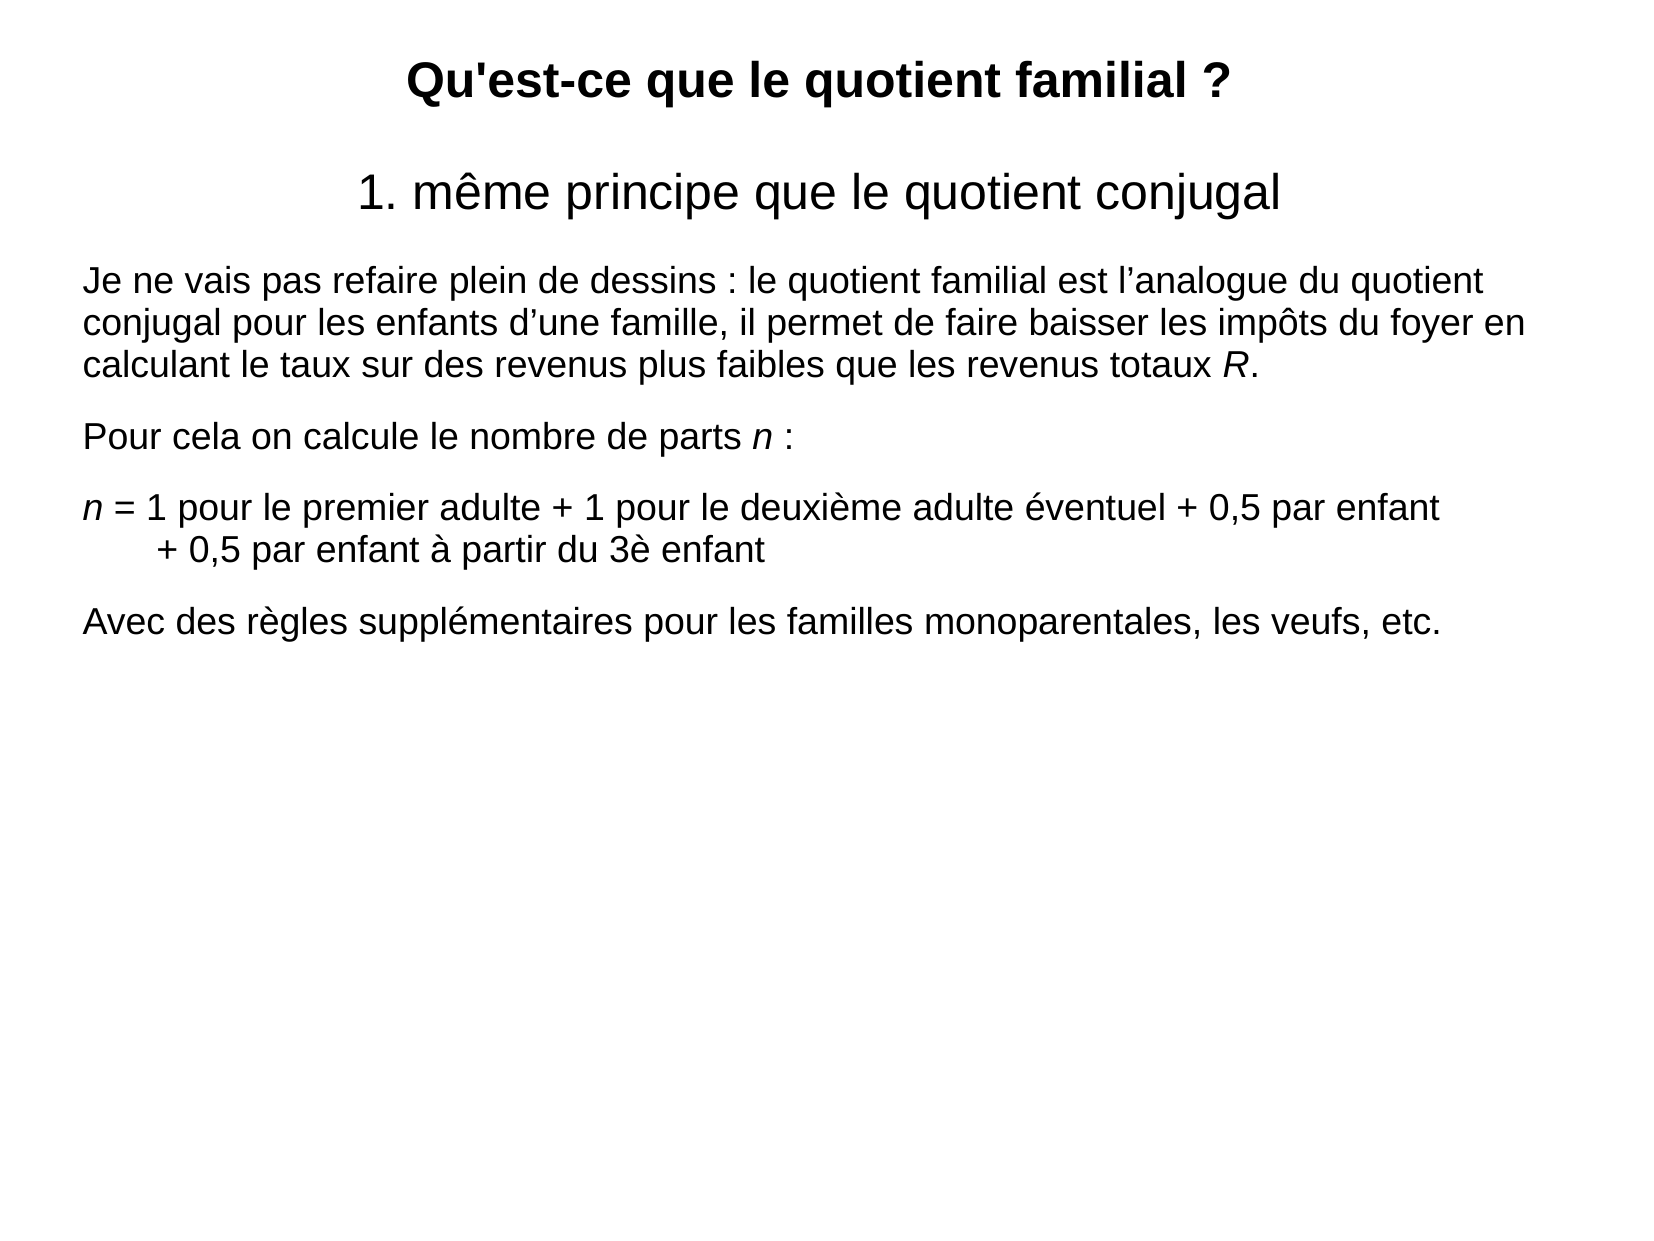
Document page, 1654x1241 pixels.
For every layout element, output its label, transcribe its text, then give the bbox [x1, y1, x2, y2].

list Je ne vais pas refaire plein de dessins : le quotient familial est l’analogue du quotient conjugal pour les enfants d’une famille, il permet de faire baisser les impôts du foyer en calculant le taux sur des revenus plus faibles que les revenus totaux R. Pour cela on calcule le nombre de parts n : n = 1 pour le premier adulte + 1 pour le deuxième adulte éventuel + 0,5 par enfant + 0,5 par enfant à partir du 3è enfant Avec des règles supplémentaires pour les familles monoparentales, les veufs, etc. [11, 259, 1607, 1241]
text_box Qu'est-ce que le quotient familial ? 1. même principe que le quotient conjugal [315, 45, 1324, 229]
